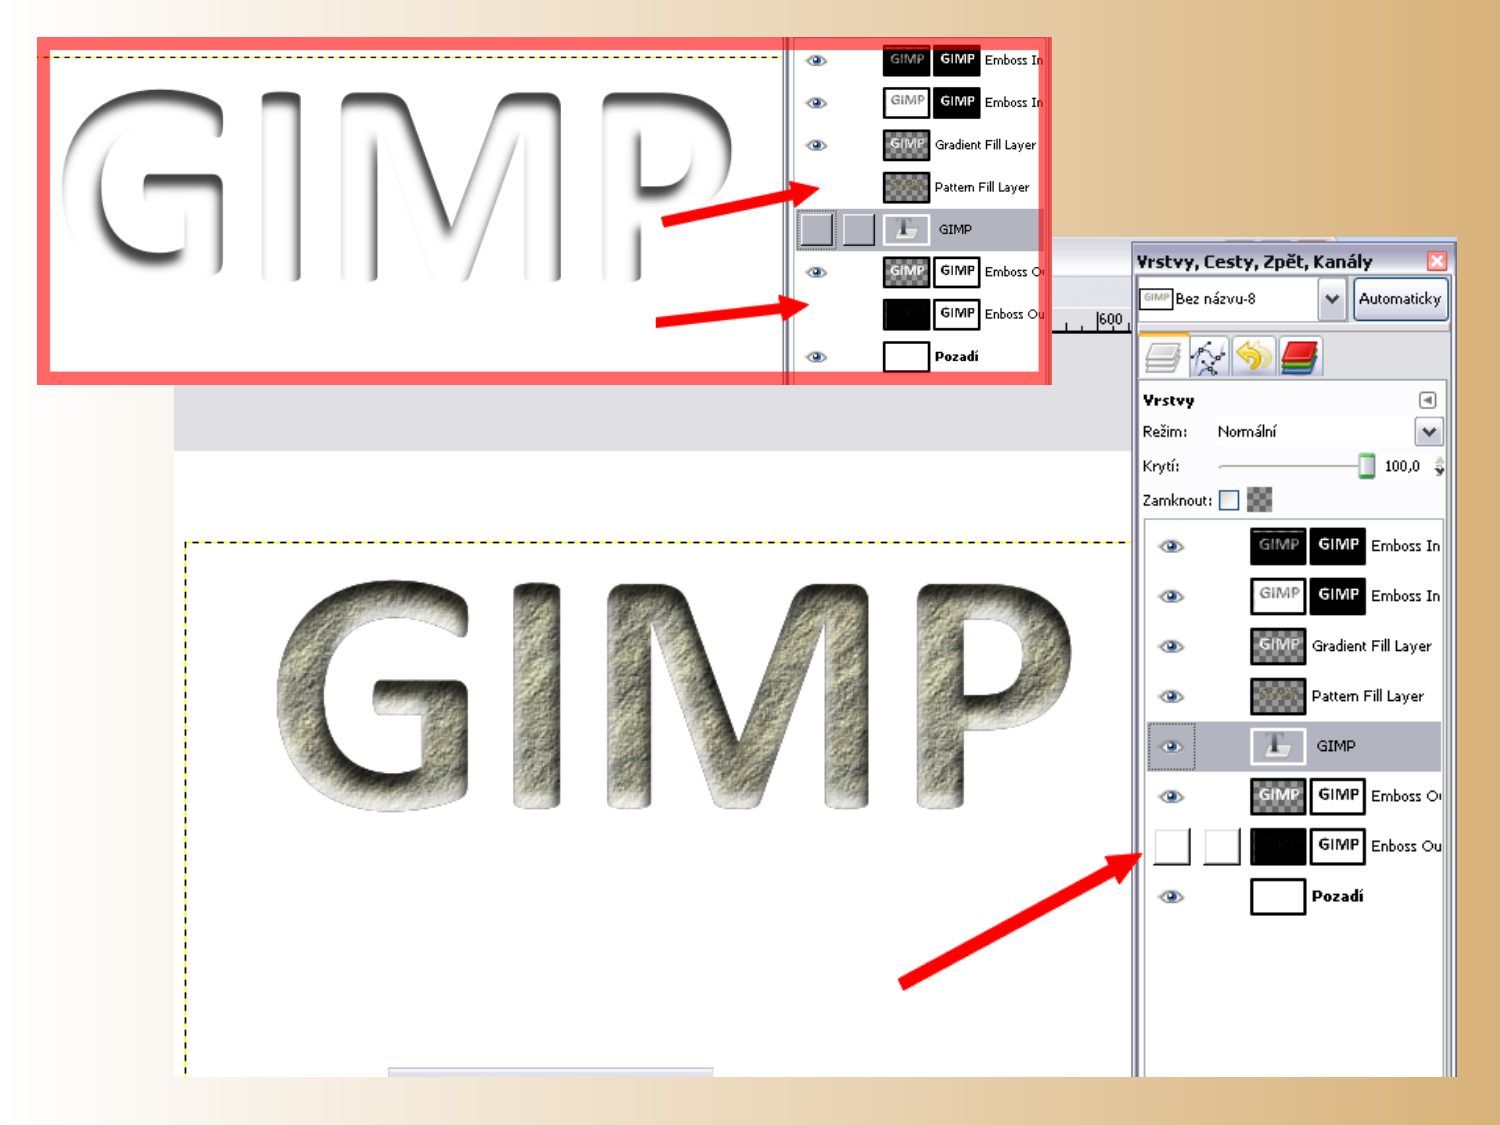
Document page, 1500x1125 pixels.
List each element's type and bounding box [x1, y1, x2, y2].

picture [37, 37, 1457, 1077]
